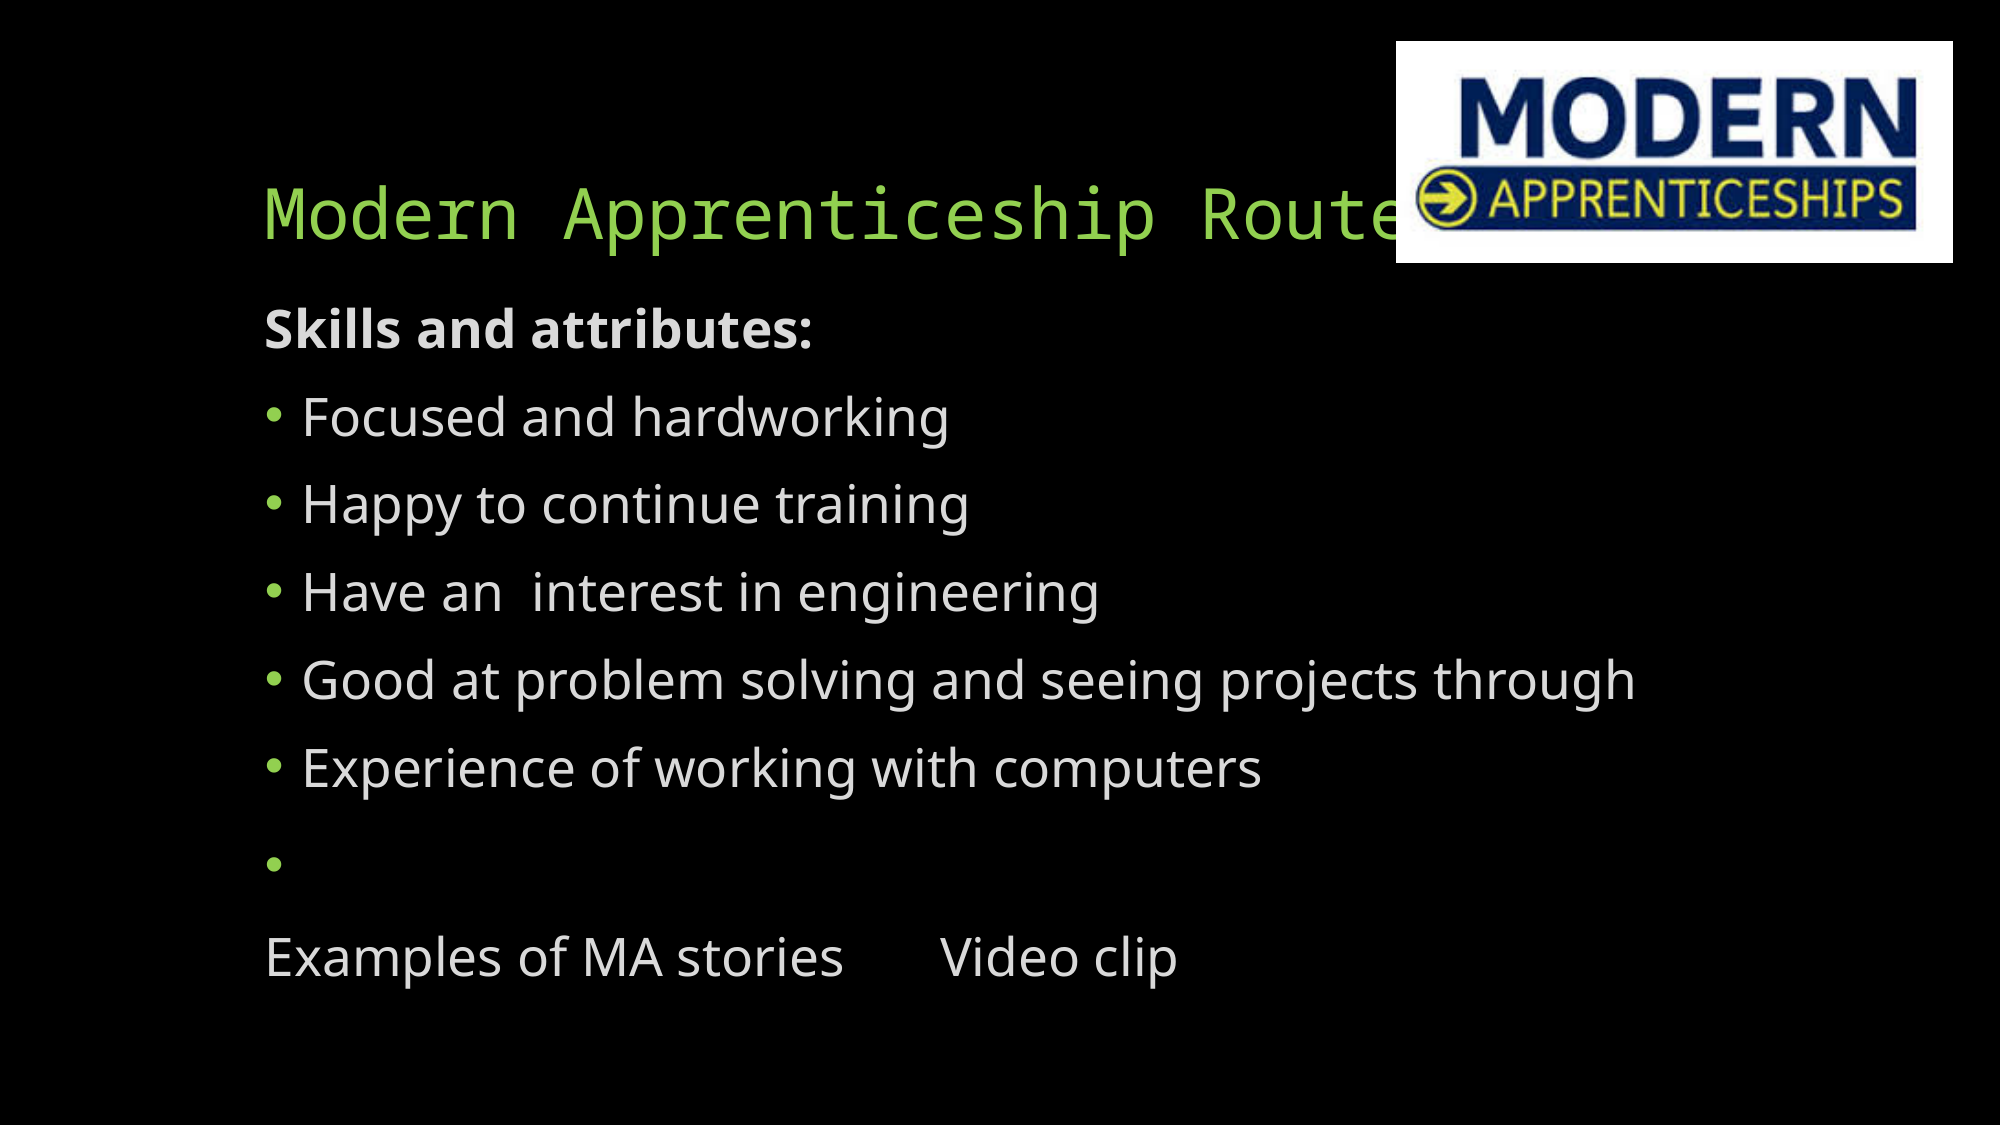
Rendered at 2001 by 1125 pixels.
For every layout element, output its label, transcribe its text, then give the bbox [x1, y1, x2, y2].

list Skills and attributes: Focused and hardworking Happy to continue training Have an interest in engineering Good at problem solving and seeing projects through Experience of working with computers Examples of MA stories Video clip [249, 299, 1750, 1000]
picture [1396, 41, 1953, 263]
title Modern Apprenticeship Route [249, 75, 1396, 263]
